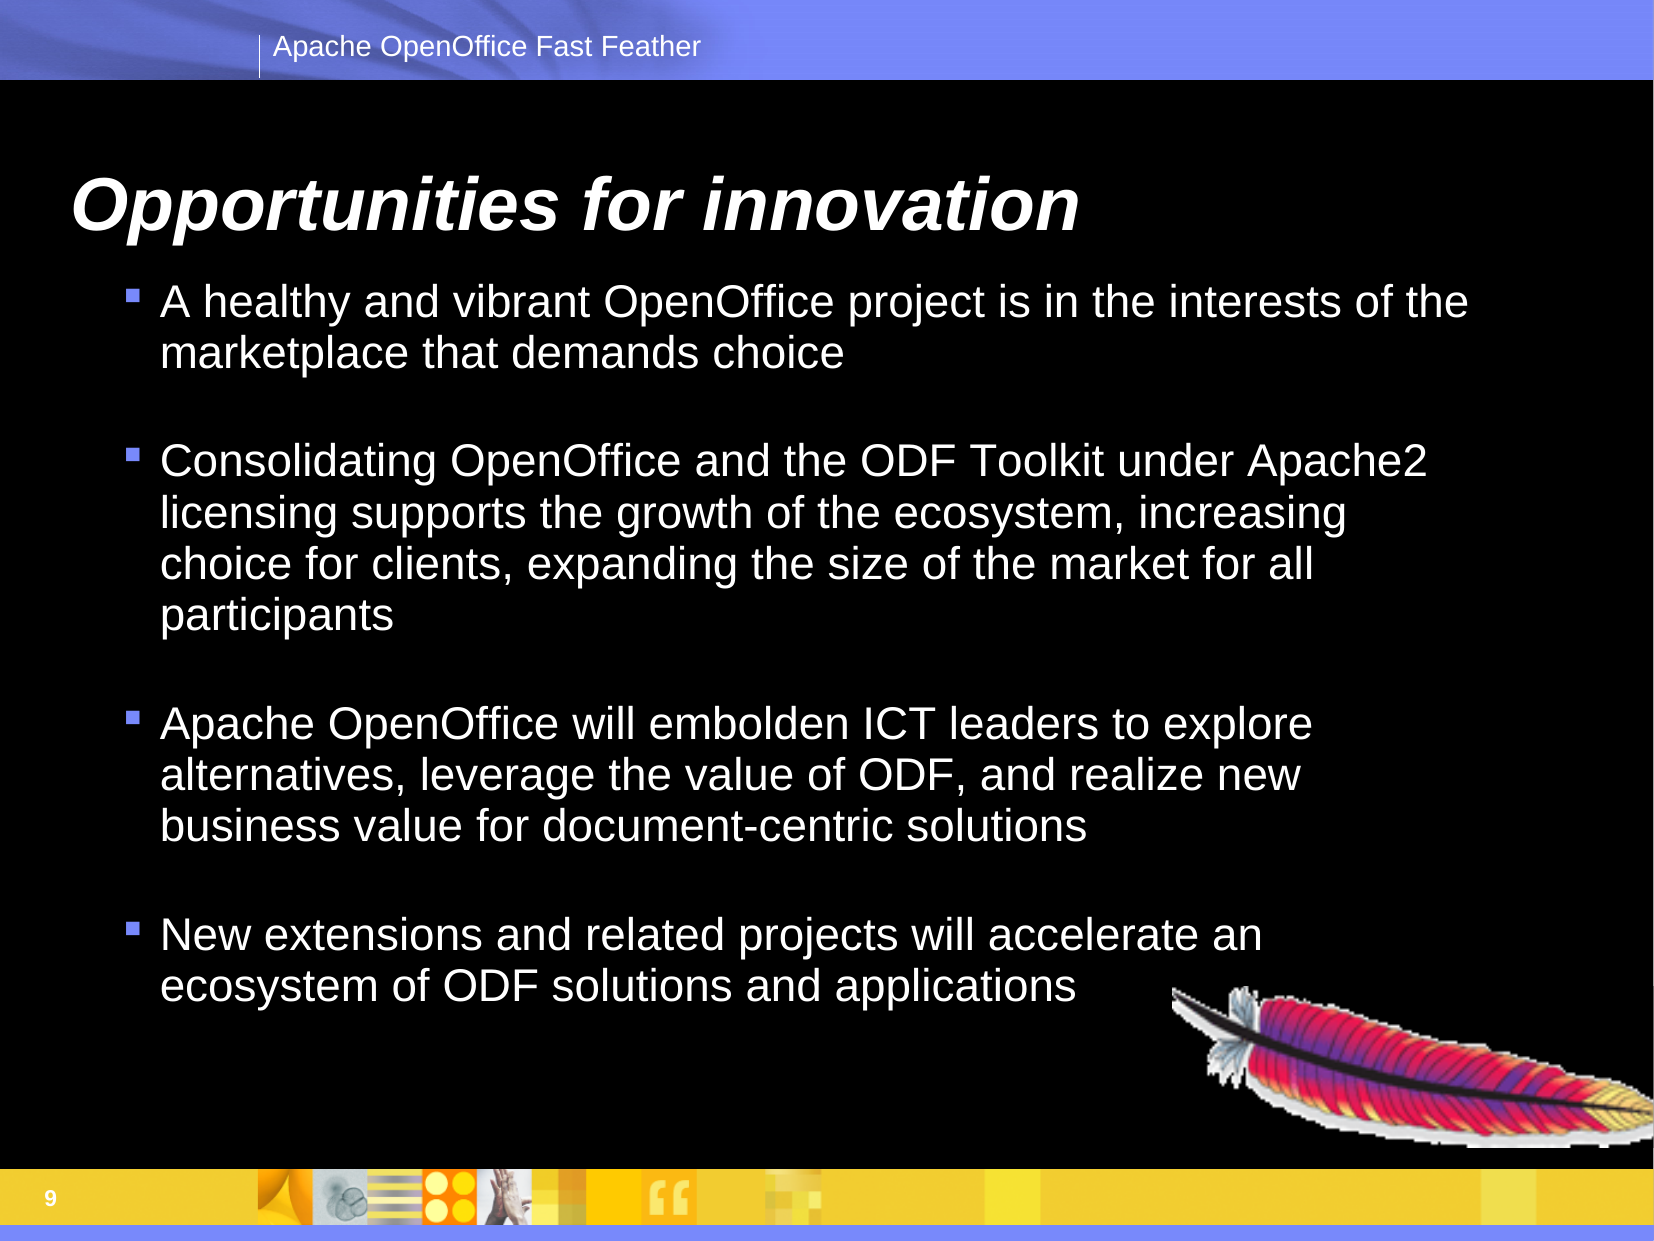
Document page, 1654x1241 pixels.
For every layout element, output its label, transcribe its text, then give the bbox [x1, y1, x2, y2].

picture [0, 0, 1654, 80]
list A healthy and vibrant OpenOffice project is in the interests of the marketplace that demands choice Consolidating OpenOffice and the ODF Toolkit under Apache2 licensing supports the growth of the ecosystem, increasing choice for clients, expanding the size of the market for all participants Apache OpenOffice will embolden ICT leaders to explore alternatives, leverage the value of ODF, and realize new business value for document-centric solutions New extensions and related projects will accelerate an ecosystem of ODF solutions and applications [84, 275, 1491, 1099]
text_box <number> [27, 1175, 210, 1234]
title Opportunities for innovation [27, 157, 1519, 267]
picture [0, 1169, 1654, 1225]
picture [1172, 986, 1654, 1148]
